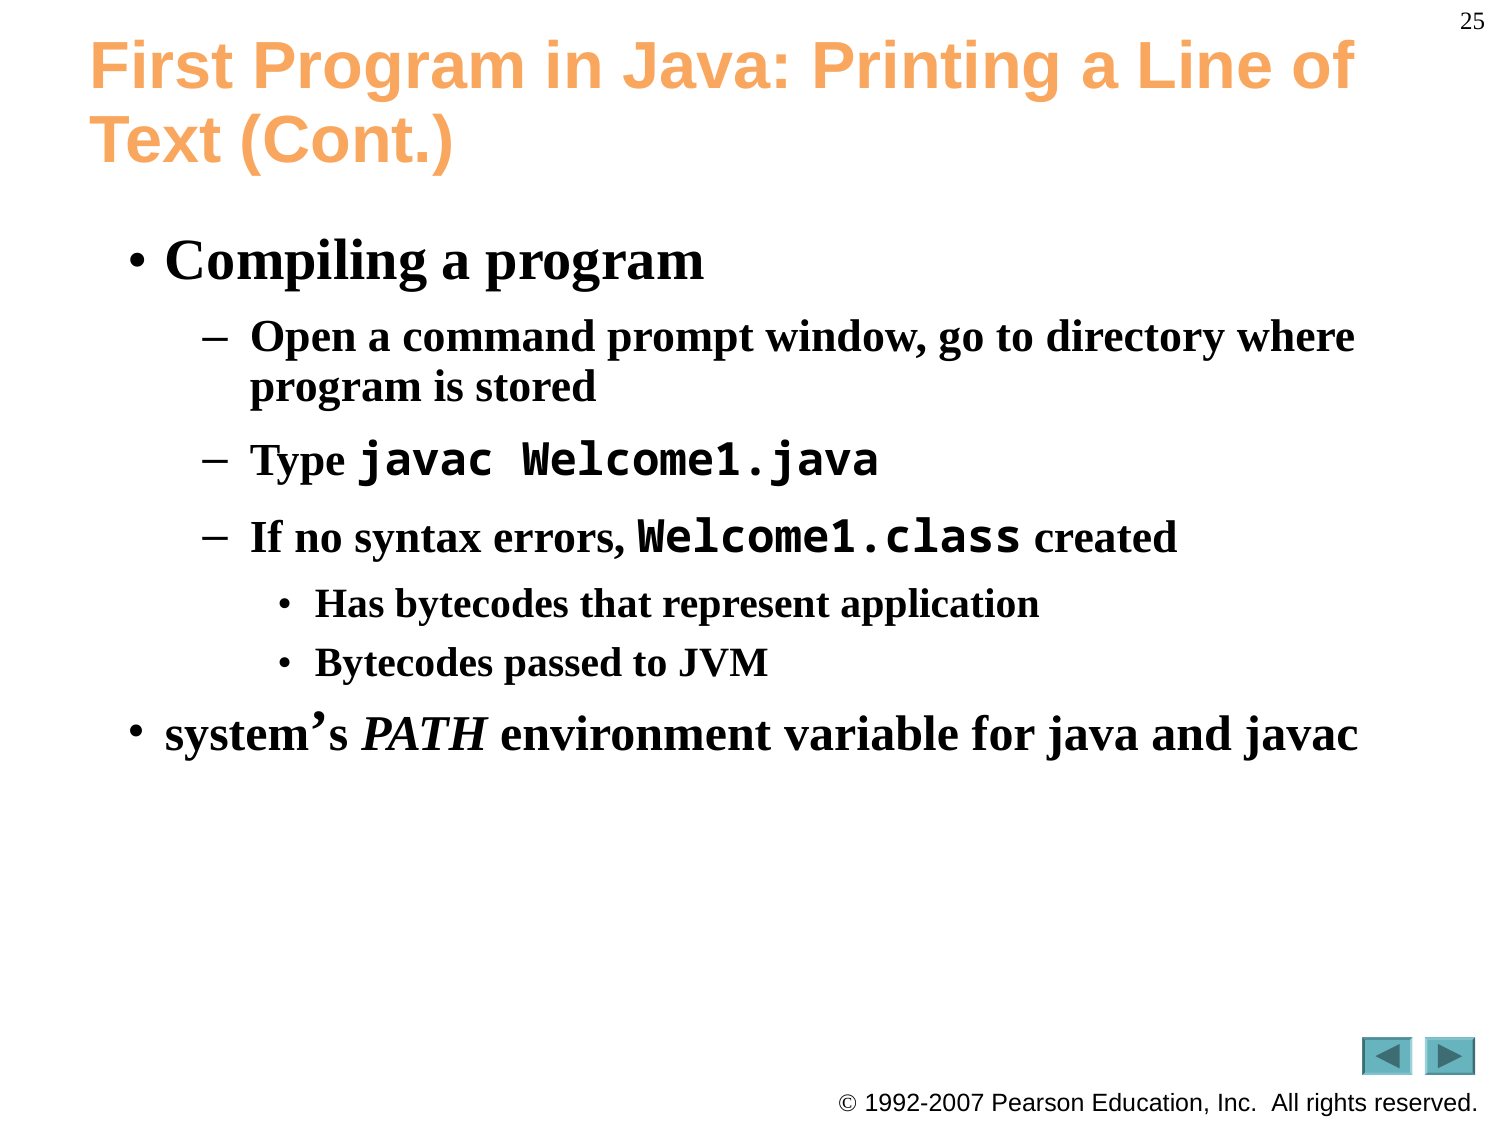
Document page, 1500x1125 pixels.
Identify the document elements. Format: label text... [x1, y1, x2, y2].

list Compiling a program Open a command prompt window, go to directory where program is stored Type javac Welcome1.java If no syntax errors, Welcome1.class created Has bytecodes that represent application Bytecodes passed to JVM system’s PATH environment variable for java and javac [112, 220, 1425, 963]
title First Program in Java: Printing a Line of Text (Cont.) [75, 12, 1426, 201]
